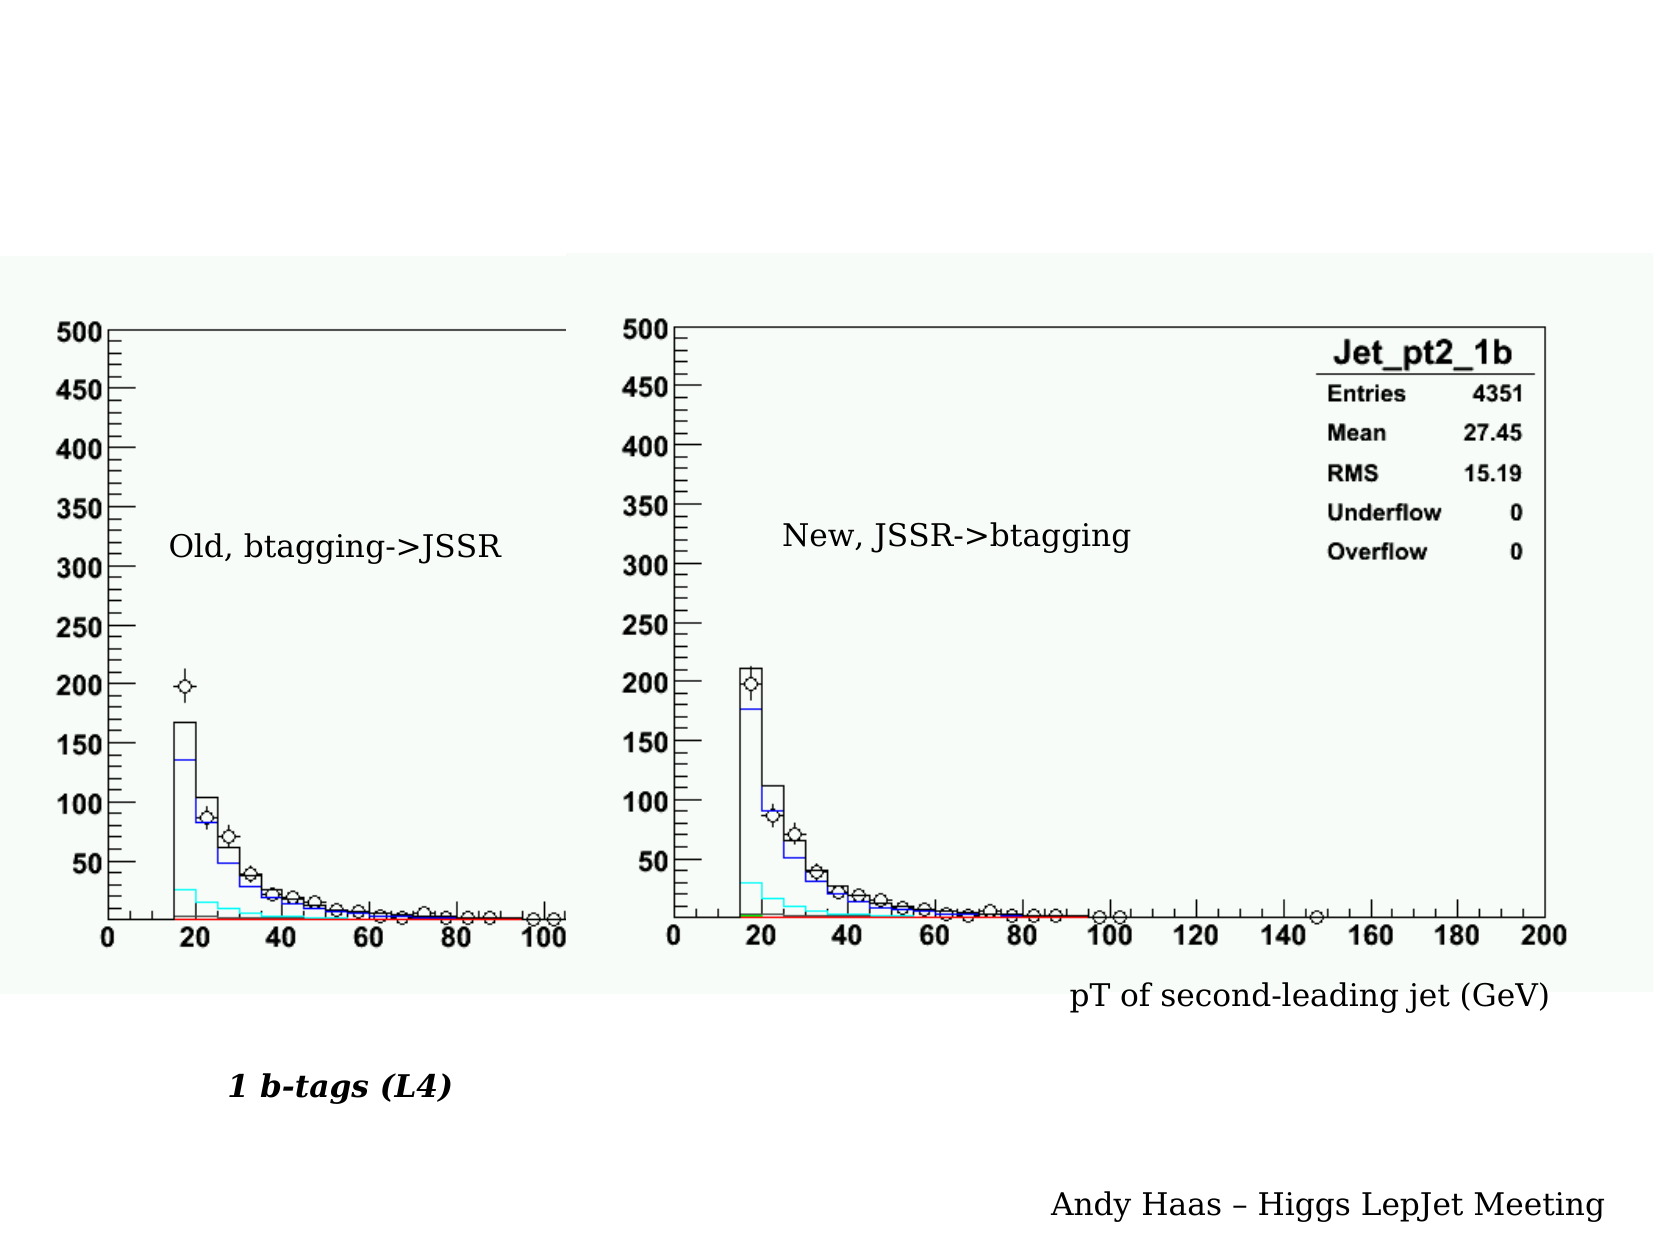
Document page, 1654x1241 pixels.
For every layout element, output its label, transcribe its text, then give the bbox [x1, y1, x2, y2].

text_box New, JSSR->btagging [782, 517, 1132, 554]
text_box Old, btagging->JSSR [168, 528, 502, 565]
picture [0, 253, 1654, 994]
text_box 1 b-tags (L4) [227, 1068, 454, 1106]
text_box pT of second-leading jet (GeV) [1069, 977, 1551, 1014]
